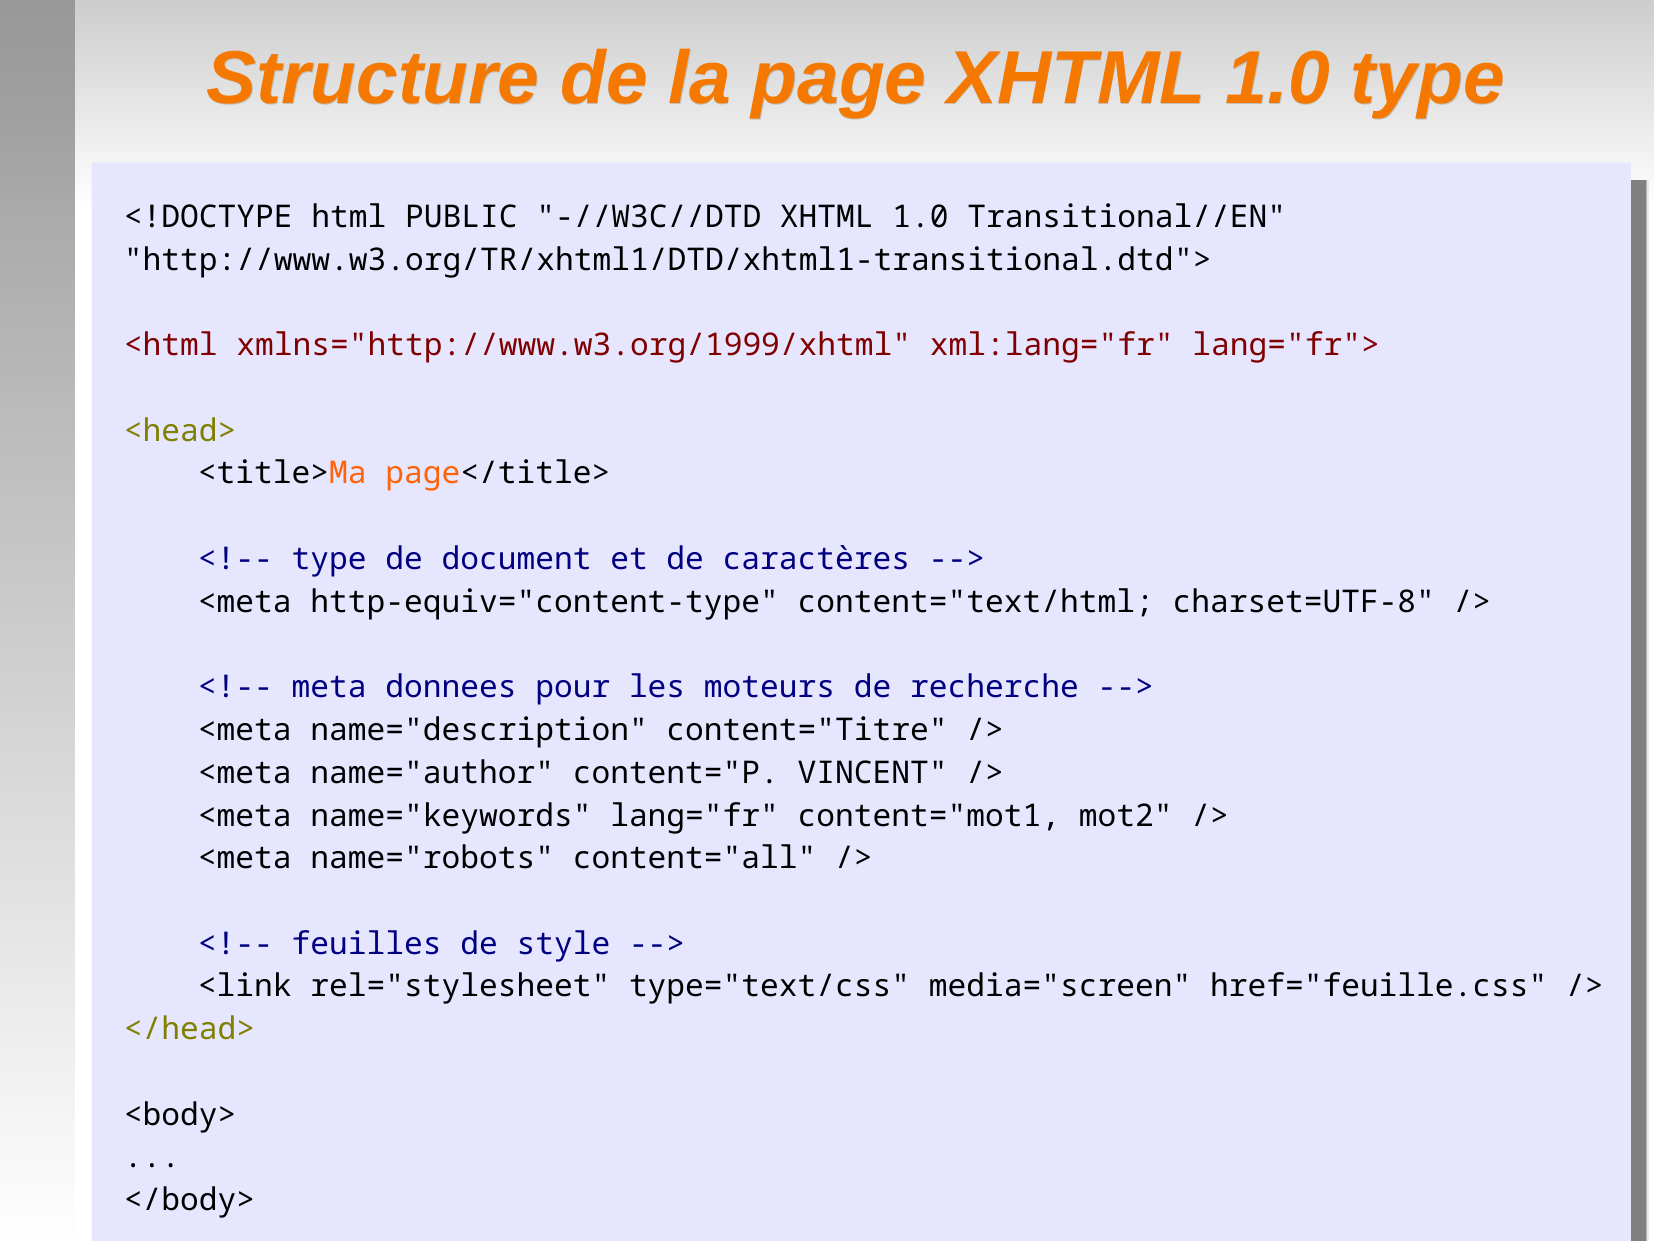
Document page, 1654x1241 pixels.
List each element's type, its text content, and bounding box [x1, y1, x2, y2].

title Structure de la page XHTML 1.0 type [58, 7, 1654, 148]
text_box <!DOCTYPE html PUBLIC "-//W3C//DTD XHTML 1.0 Transitional//EN" "http://www.w3.org/TR/xhtml1/DTD/xhtml1-transitional.dtd"> <html xmlns="http://www.w3.org/1999/xhtml" xml:lang="fr" lang="fr"> <head> <title>Ma page</title> <!-- type de document et de caractères --> <meta http-equiv="content-type" content="text/html; charset=UTF-8" /> <!-- meta donnees pour les moteurs de recherche --> <meta name="description" content="Titre" /> <meta name="author" content="P. VINCENT" /> <meta name="keywords" lang="fr" content="mot1, mot2" /> <meta name="robots" content="all" /> <!-- feuilles de style --> <link rel="stylesheet" type="text/css" media="screen" href="feuille.css" /> </head> <body> ... </body> </html> [91, 162, 1631, 1175]
